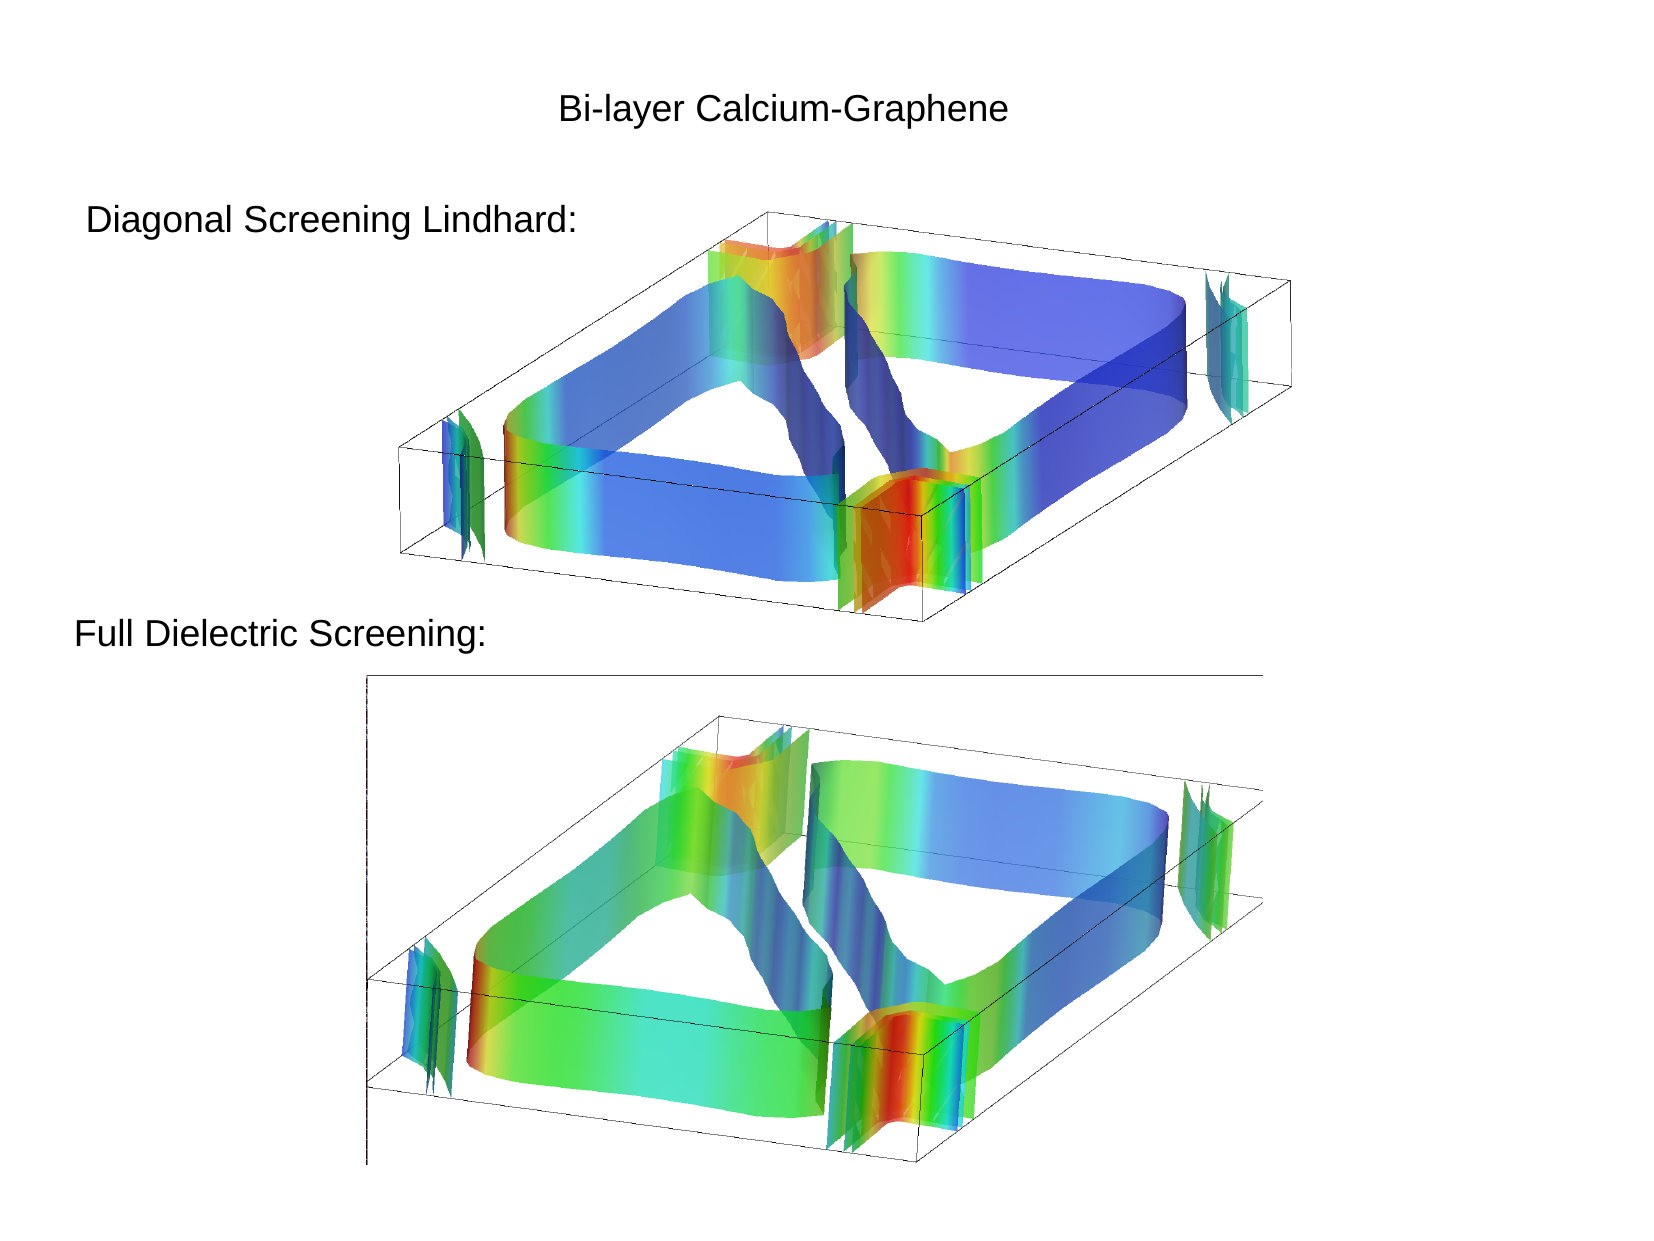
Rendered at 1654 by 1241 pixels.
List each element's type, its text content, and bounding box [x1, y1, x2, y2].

text_box Diagonal Screening Lindhard: [70, 191, 697, 249]
text_box Bi-layer Calcium-Graphene [543, 80, 1040, 138]
picture [366, 675, 1263, 1165]
text_box Full Dielectric Screening: [59, 604, 686, 662]
picture [377, 204, 1300, 650]
